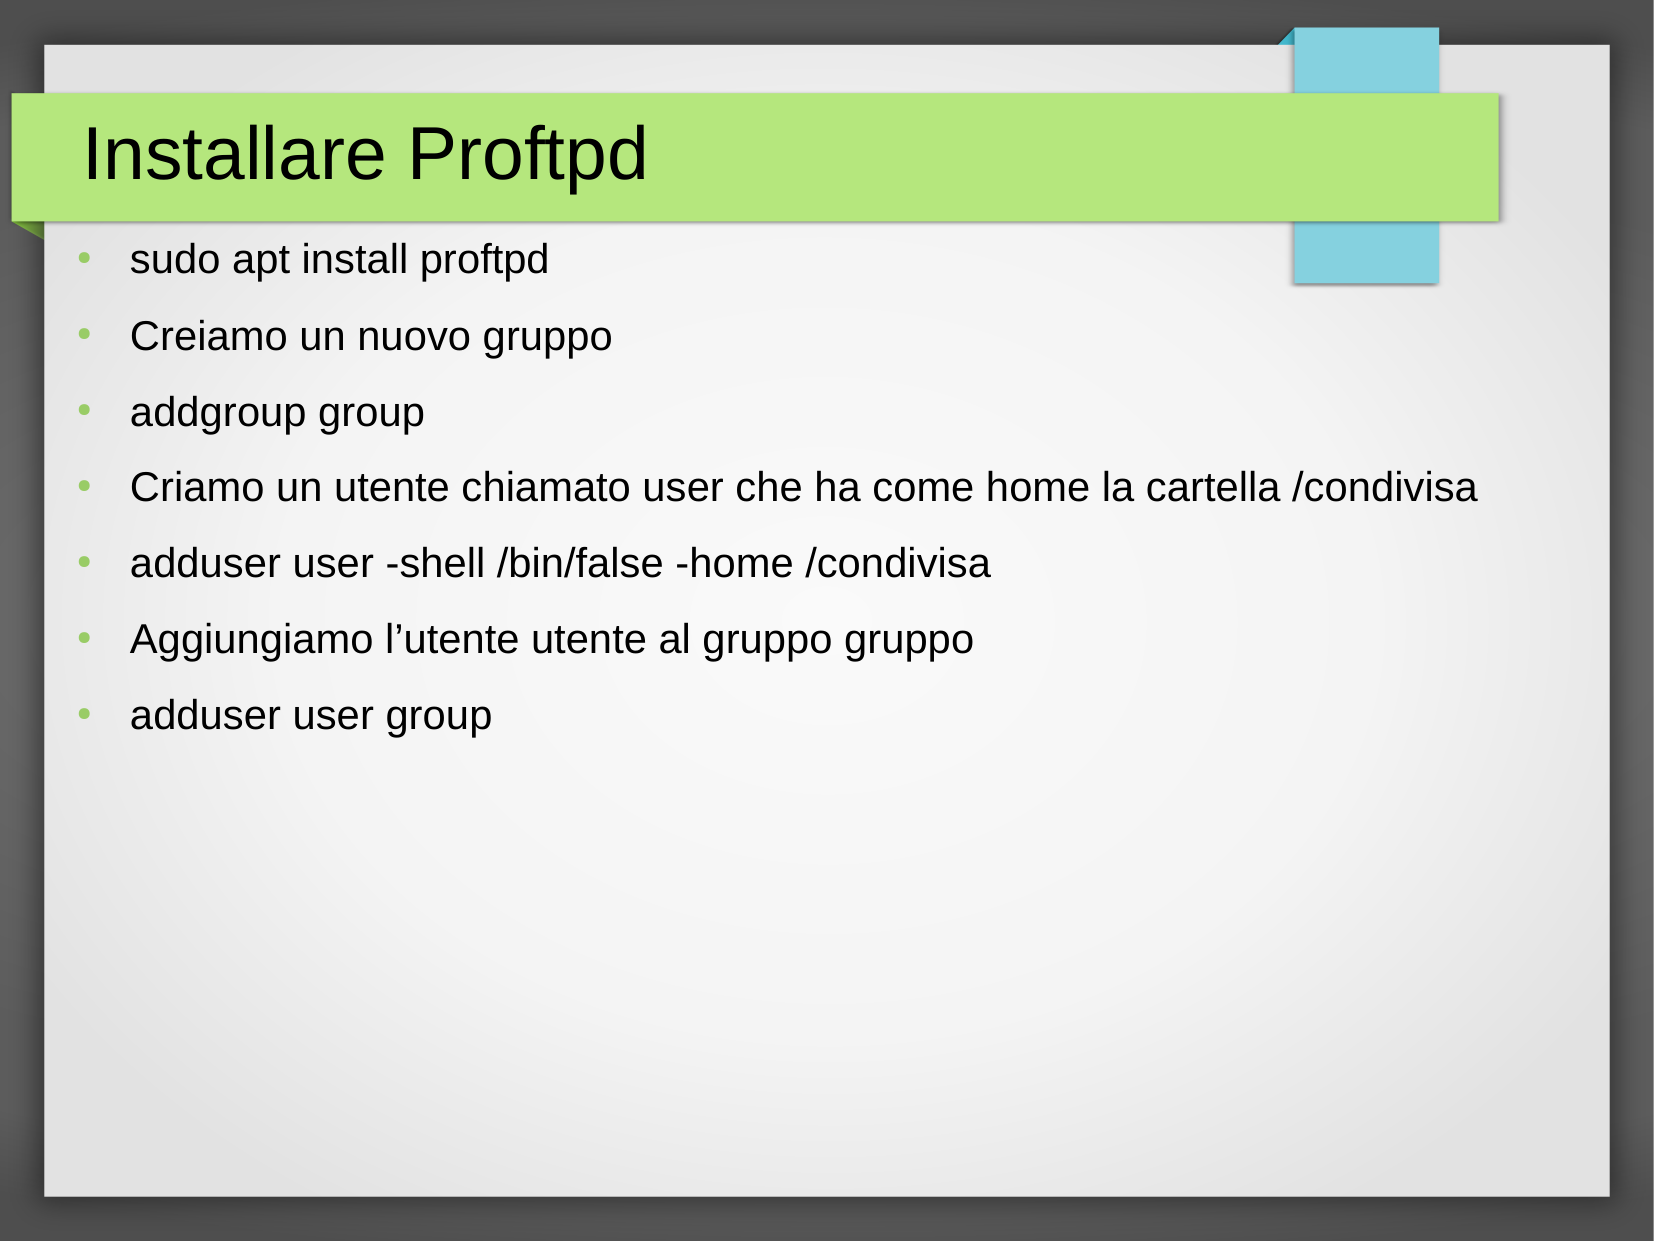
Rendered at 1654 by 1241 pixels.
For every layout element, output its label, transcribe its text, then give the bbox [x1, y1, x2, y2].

picture [0, 0, 1654, 1241]
list sudo apt install proftpd Creiamo un nuovo gruppo addgroup group Criamo un utente chiamato user che ha come home la cartella /condivisa adduser user -shell /bin/false -home /condivisa Aggiungiamo l’utente utente al gruppo gruppo adduser user group [59, 236, 1548, 956]
title Installare Proftpd [82, 94, 1264, 213]
text_box [1536, 819, 1638, 895]
text_box [1534, 694, 1635, 771]
